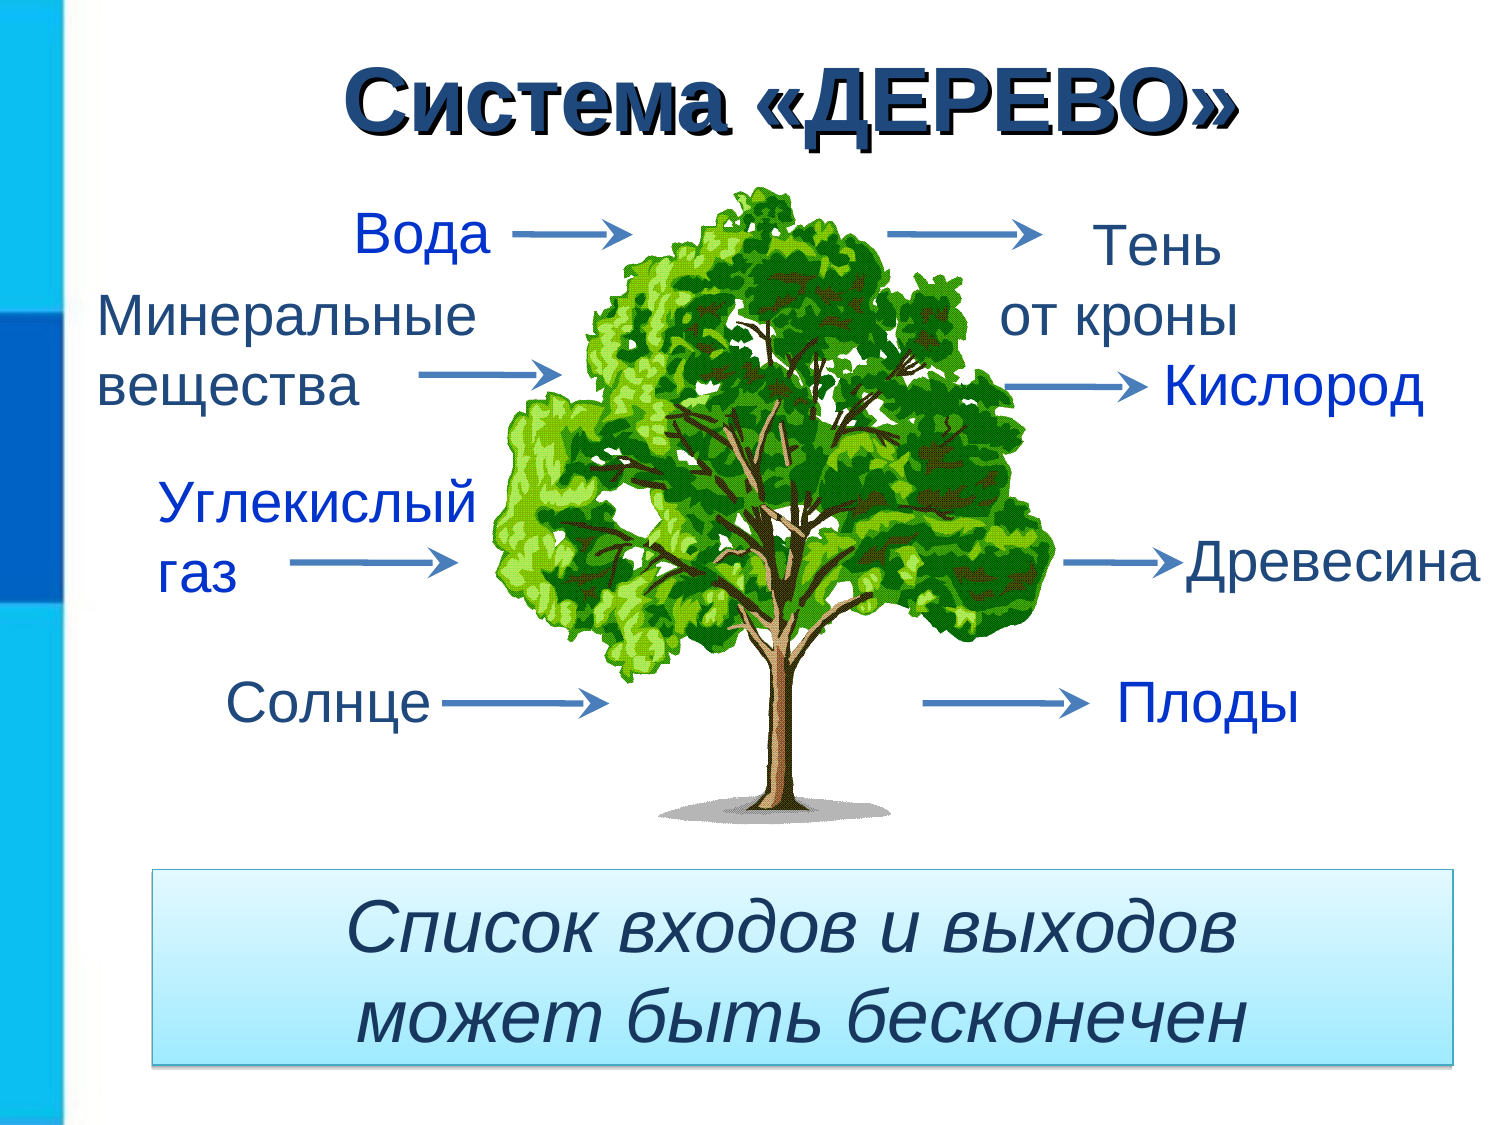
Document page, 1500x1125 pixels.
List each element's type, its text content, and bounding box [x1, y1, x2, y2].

text_box Углекислый газ [143, 456, 492, 613]
text_box Тень от кроны [1057, 199, 1254, 425]
text_box Кислород [1148, 339, 1462, 426]
text_box Минеральные вещества [81, 269, 492, 425]
title Система «ДЕРЕВО» [163, 0, 1418, 189]
text_box Плоды [1101, 656, 1356, 742]
text_box Вода [199, 187, 492, 269]
text_box Древесина [1171, 515, 1500, 602]
text_box Список входов и выходов может быть бесконечен [152, 869, 1454, 1065]
picture [0, 0, 1500, 1125]
text_box Солнце [210, 656, 469, 742]
